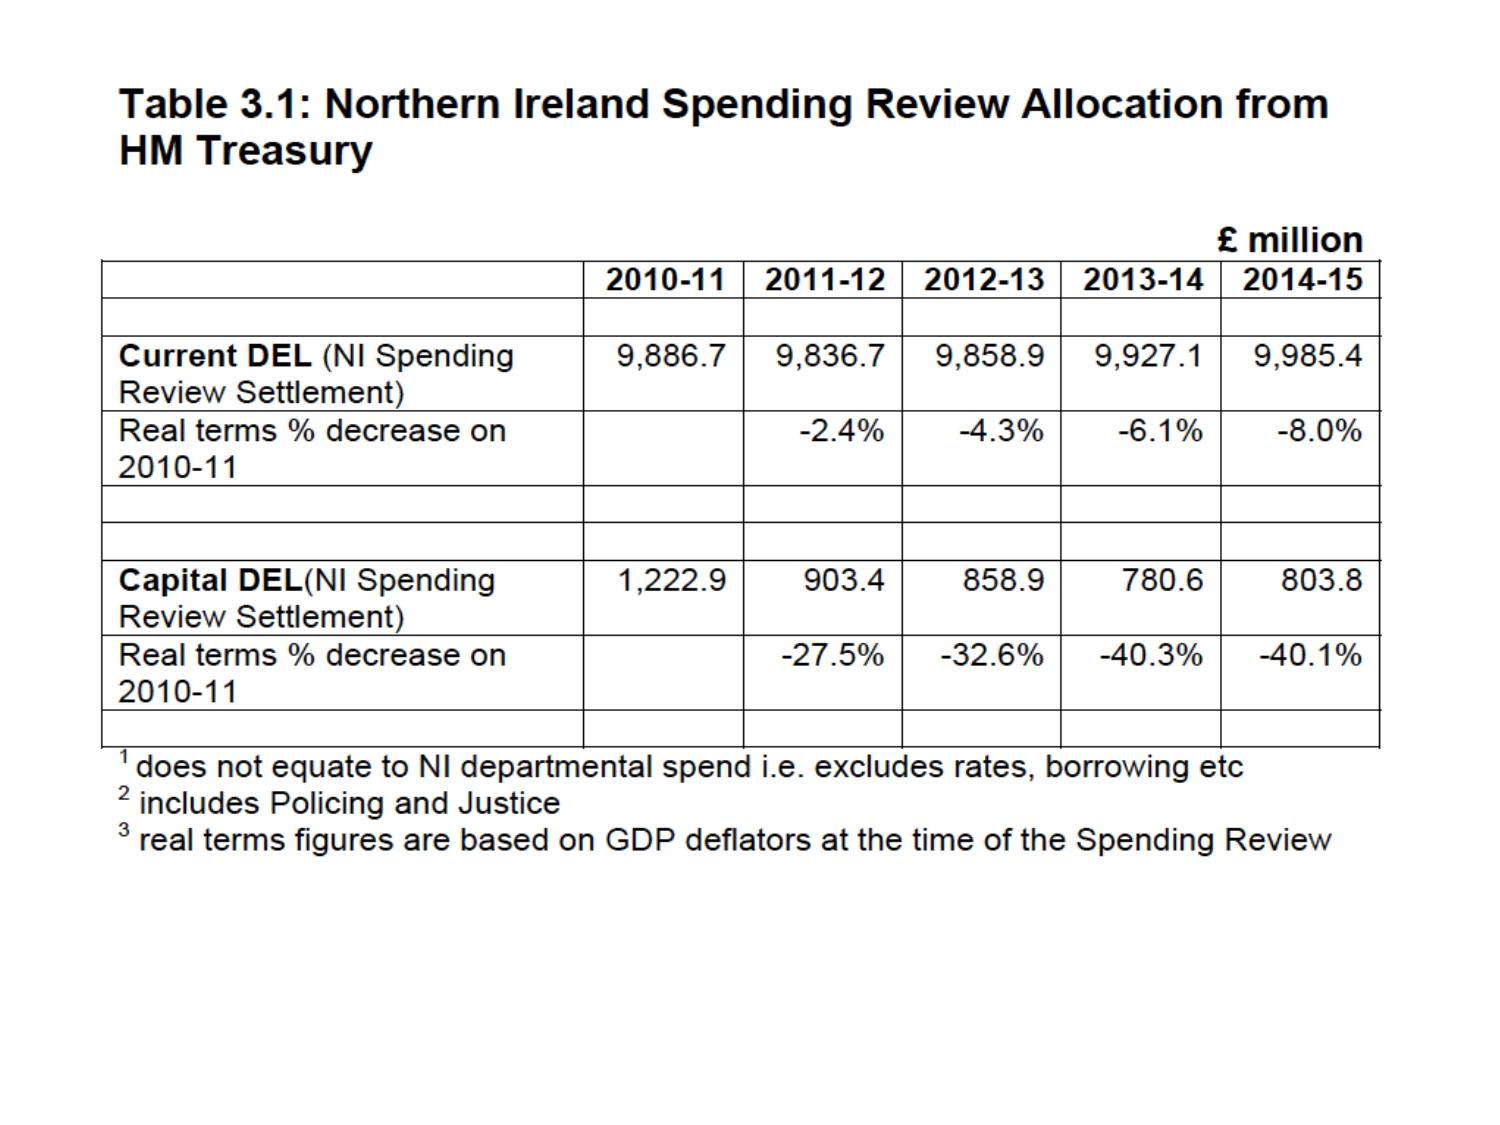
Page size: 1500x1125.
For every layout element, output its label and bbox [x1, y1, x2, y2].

picture [0, 42, 1500, 934]
